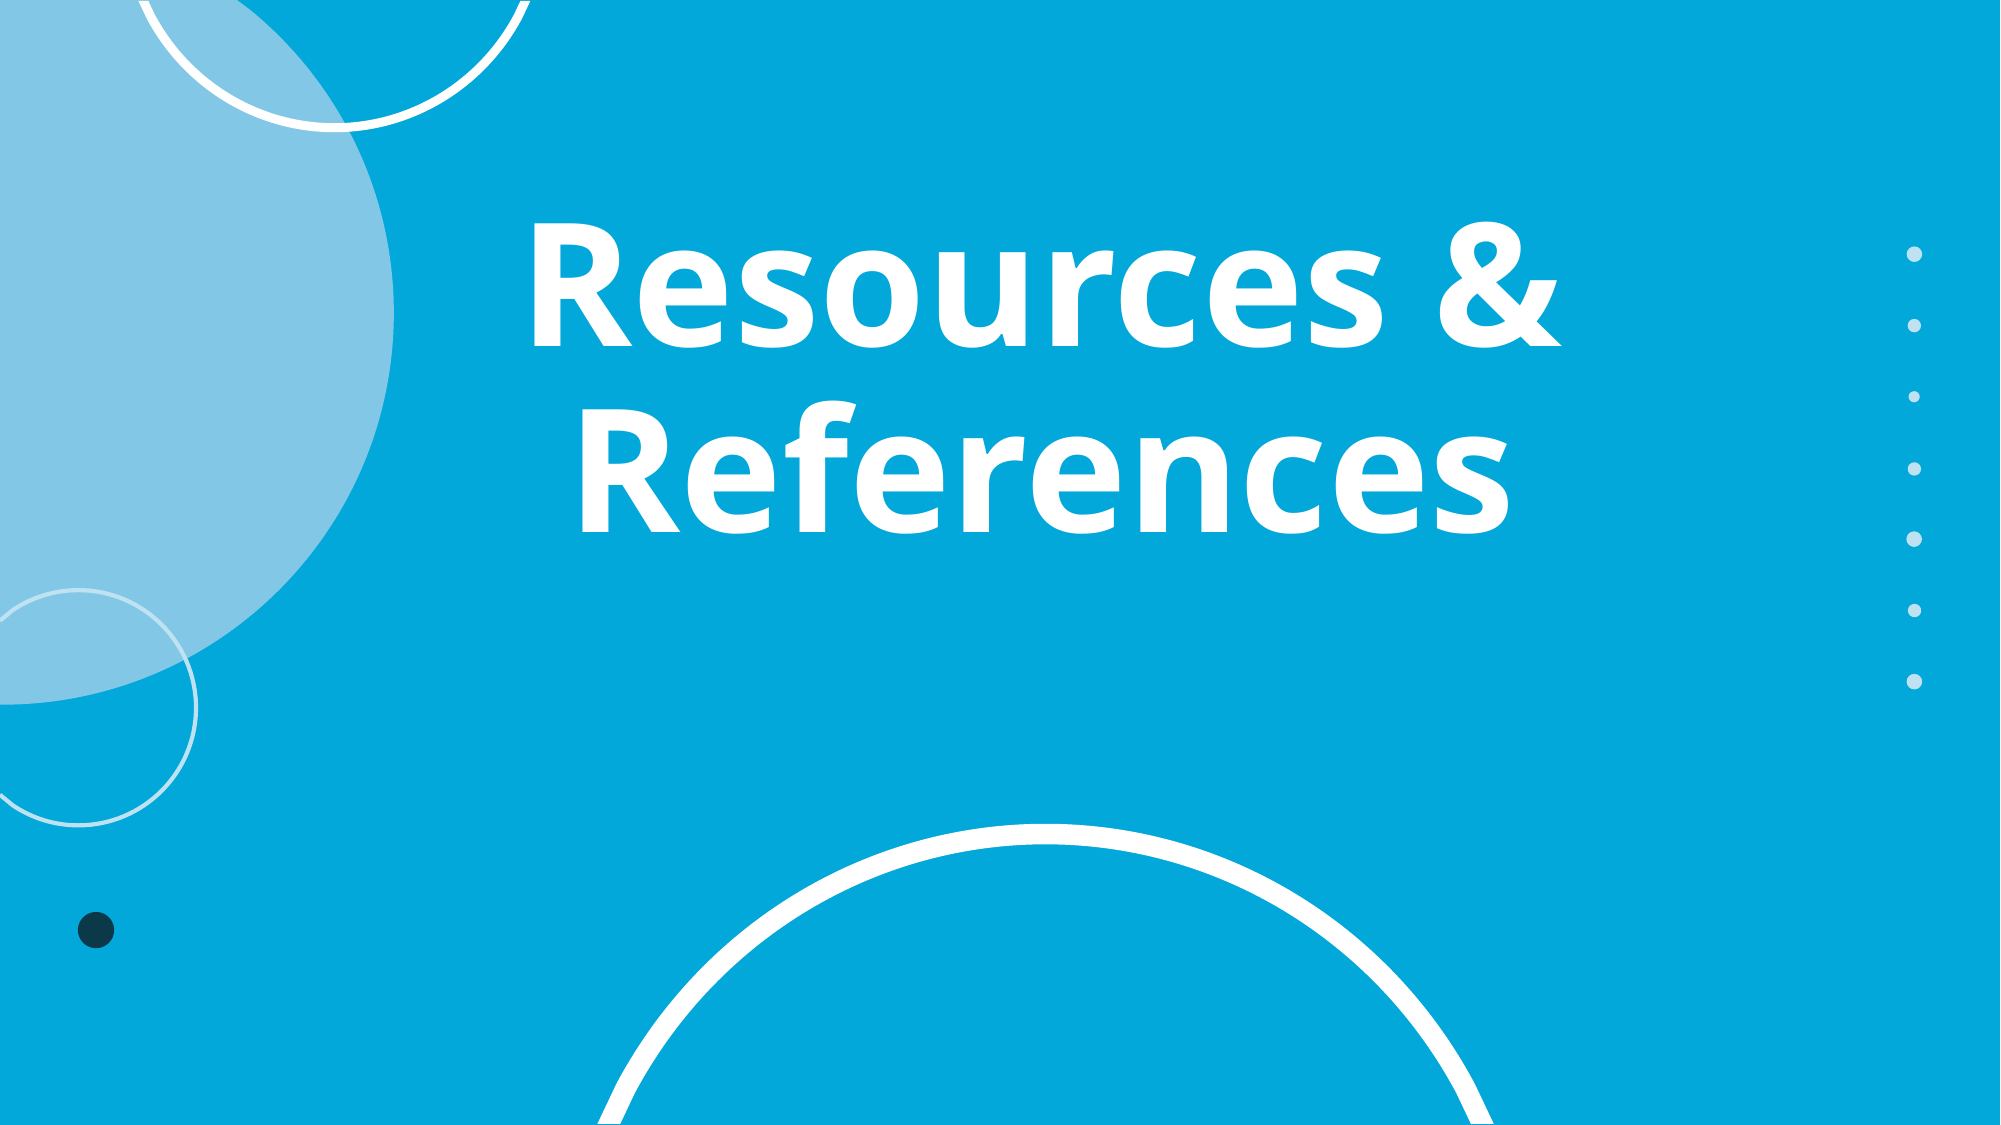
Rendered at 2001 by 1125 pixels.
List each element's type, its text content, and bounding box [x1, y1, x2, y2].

title Resources & References [168, 373, 1832, 752]
